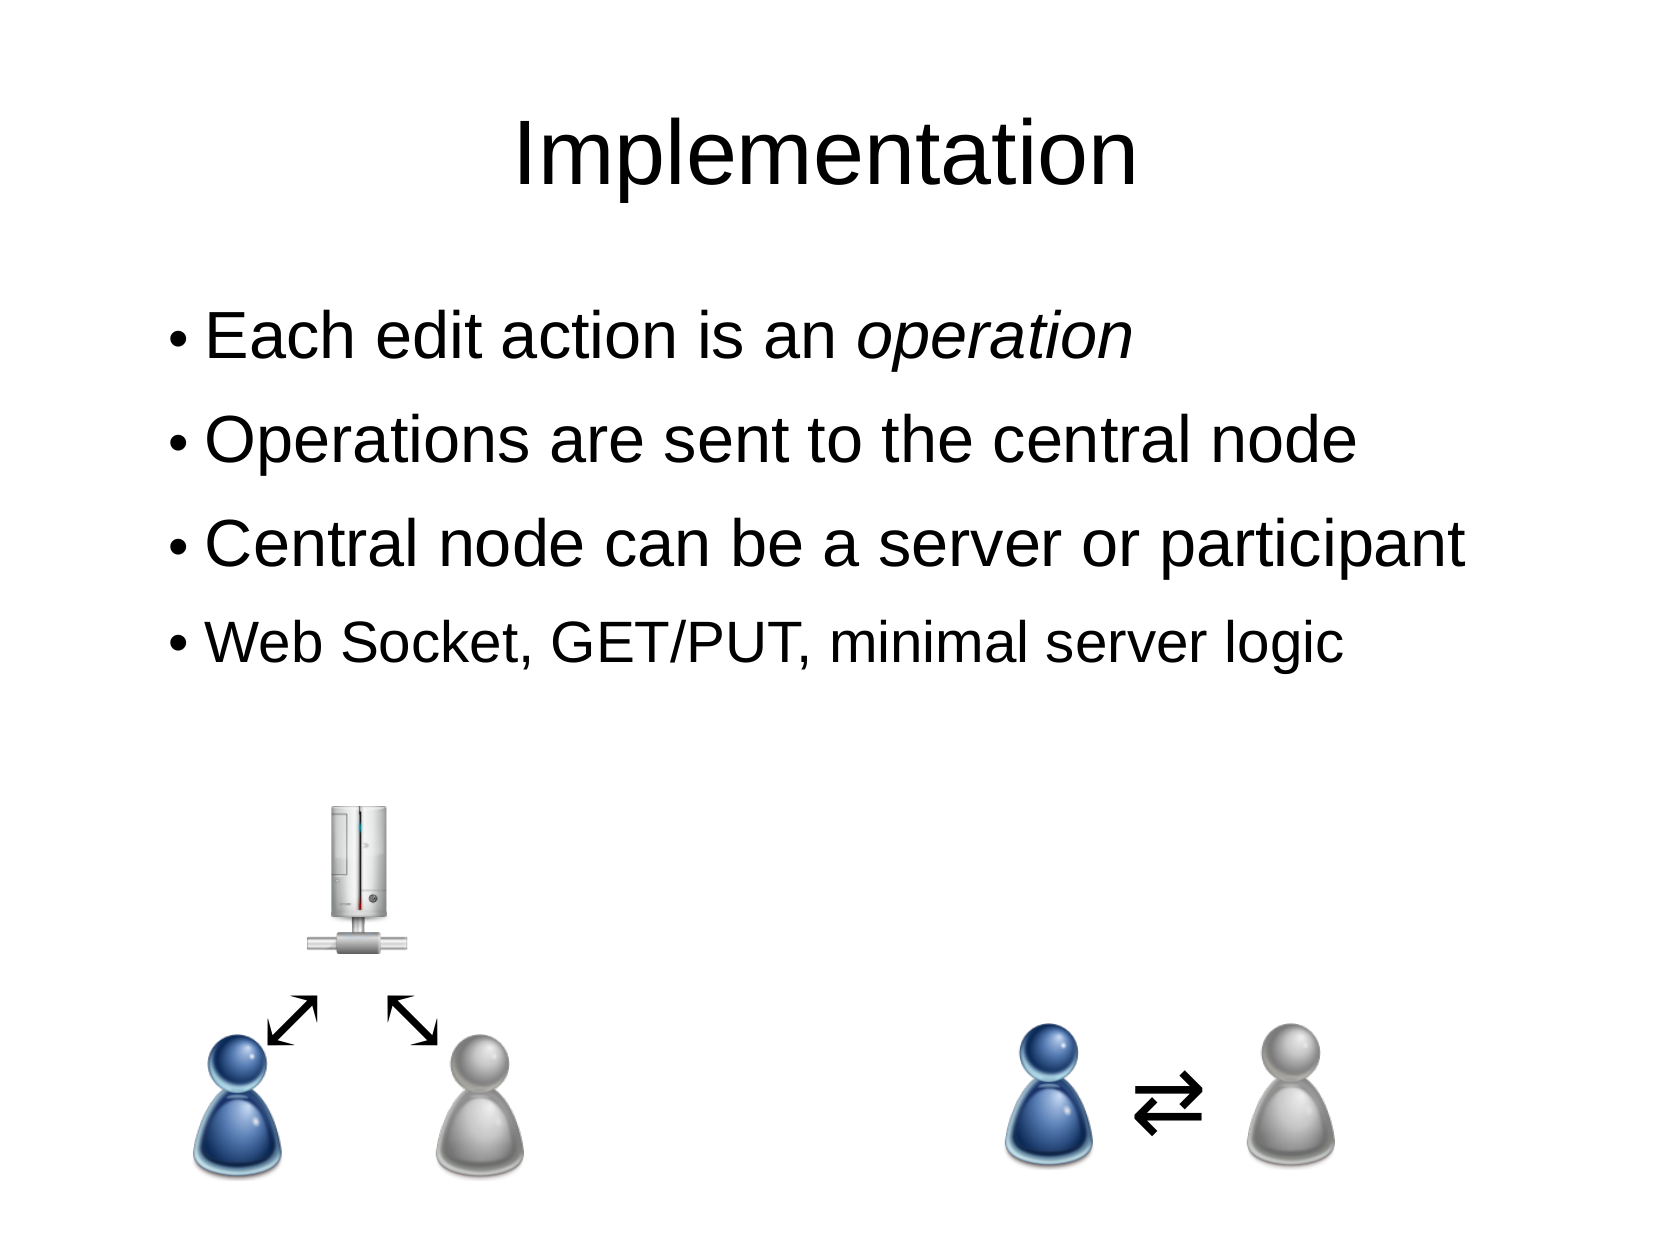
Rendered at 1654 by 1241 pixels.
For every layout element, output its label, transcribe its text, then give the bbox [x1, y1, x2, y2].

picture [163, 1033, 312, 1182]
picture [975, 1022, 1123, 1171]
text_box ⤢ [240, 945, 302, 1062]
text_box • Each edit action is an operation • Operations are sent to the central node • Central node can be a server or participant • Web Socket, GET/PUT, minimal server logic [82, 290, 1571, 1010]
picture [406, 1033, 554, 1182]
text_box ⤡ [360, 945, 422, 1062]
picture [1217, 1022, 1365, 1171]
text_box Implementation [82, 94, 1571, 212]
text_box ⇄ [1115, 1027, 1178, 1144]
picture [285, 806, 433, 954]
